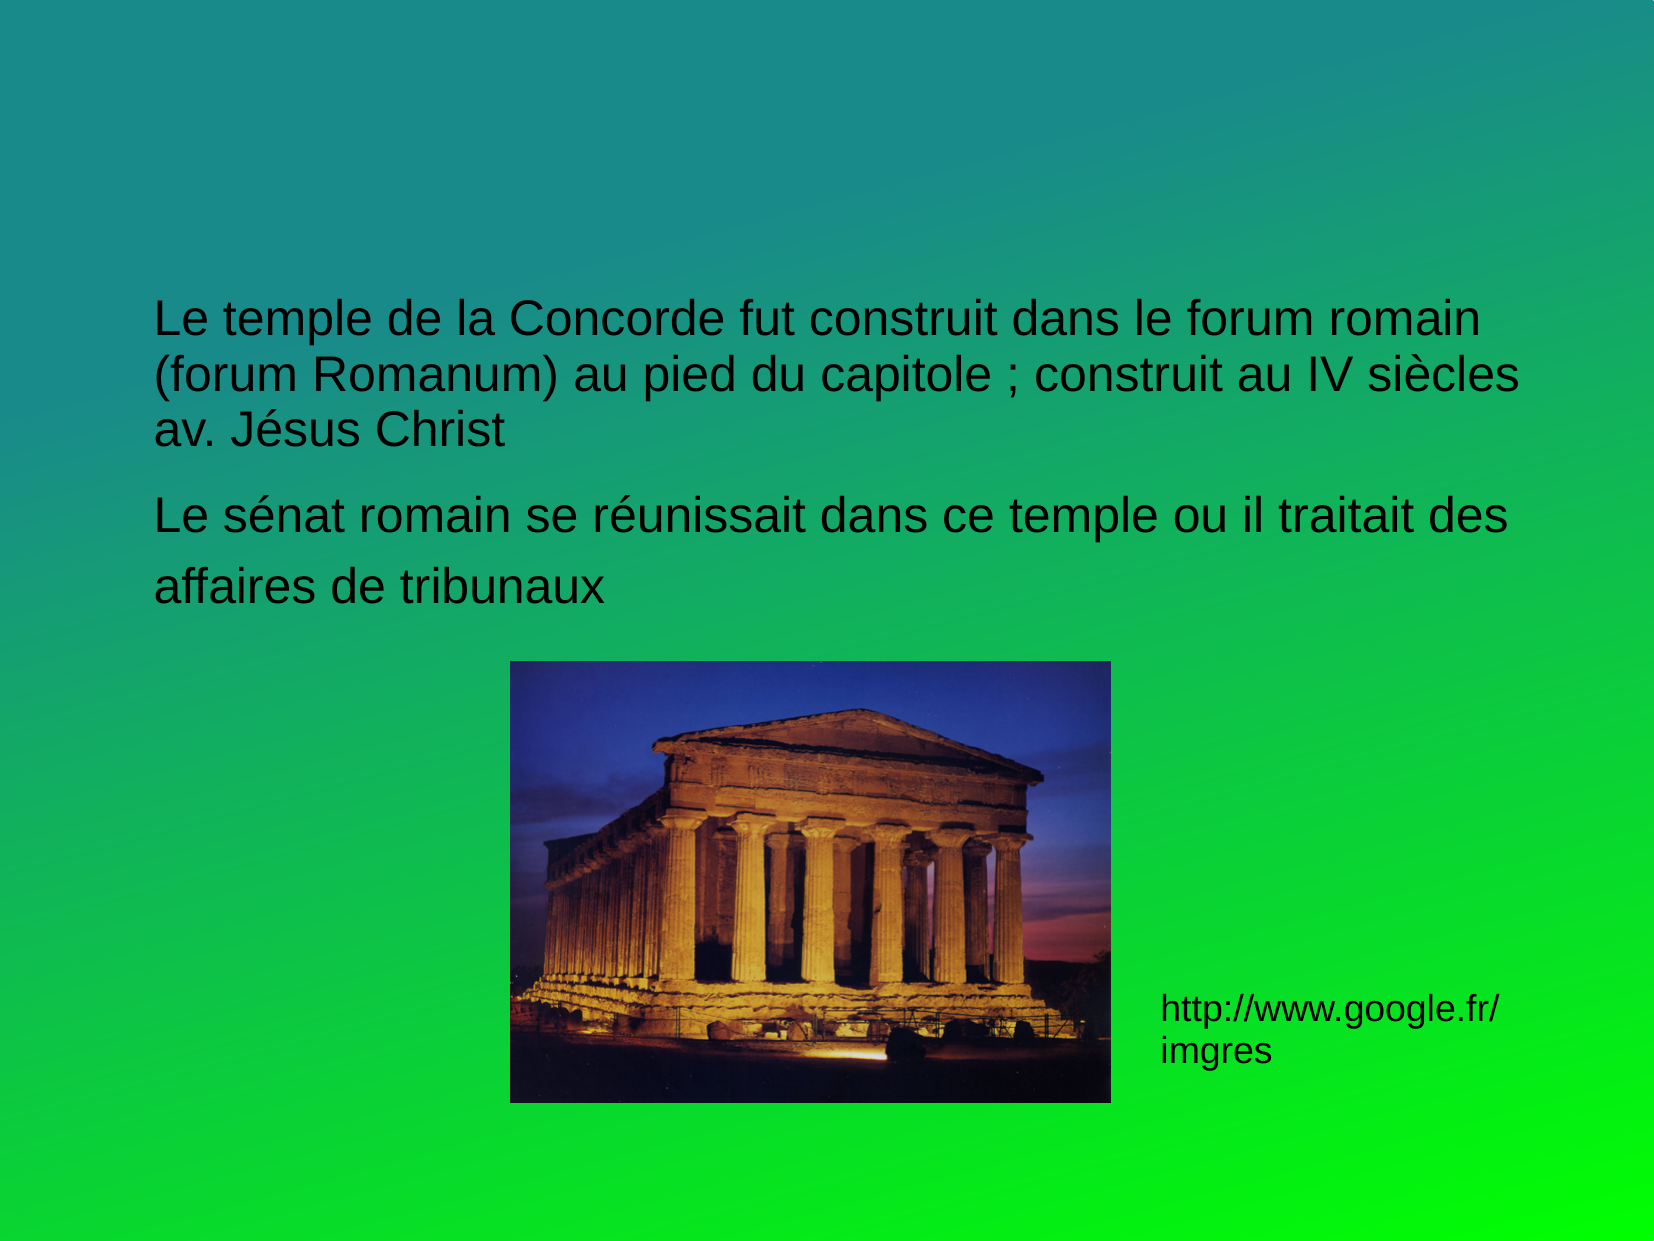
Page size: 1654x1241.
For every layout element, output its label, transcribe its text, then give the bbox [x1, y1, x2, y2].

list Le temple de la Concorde fut construit dans le forum romain (forum Romanum) au pied du capitole ; construit au IV siècles av. Jésus Christ Le sénat romain se réunissait dans ce temple ou il traitait des affaires de tribunaux [82, 290, 1571, 1109]
picture [510, 661, 1111, 1103]
text_box http://www.google.fr/imgres [1145, 980, 1524, 1080]
